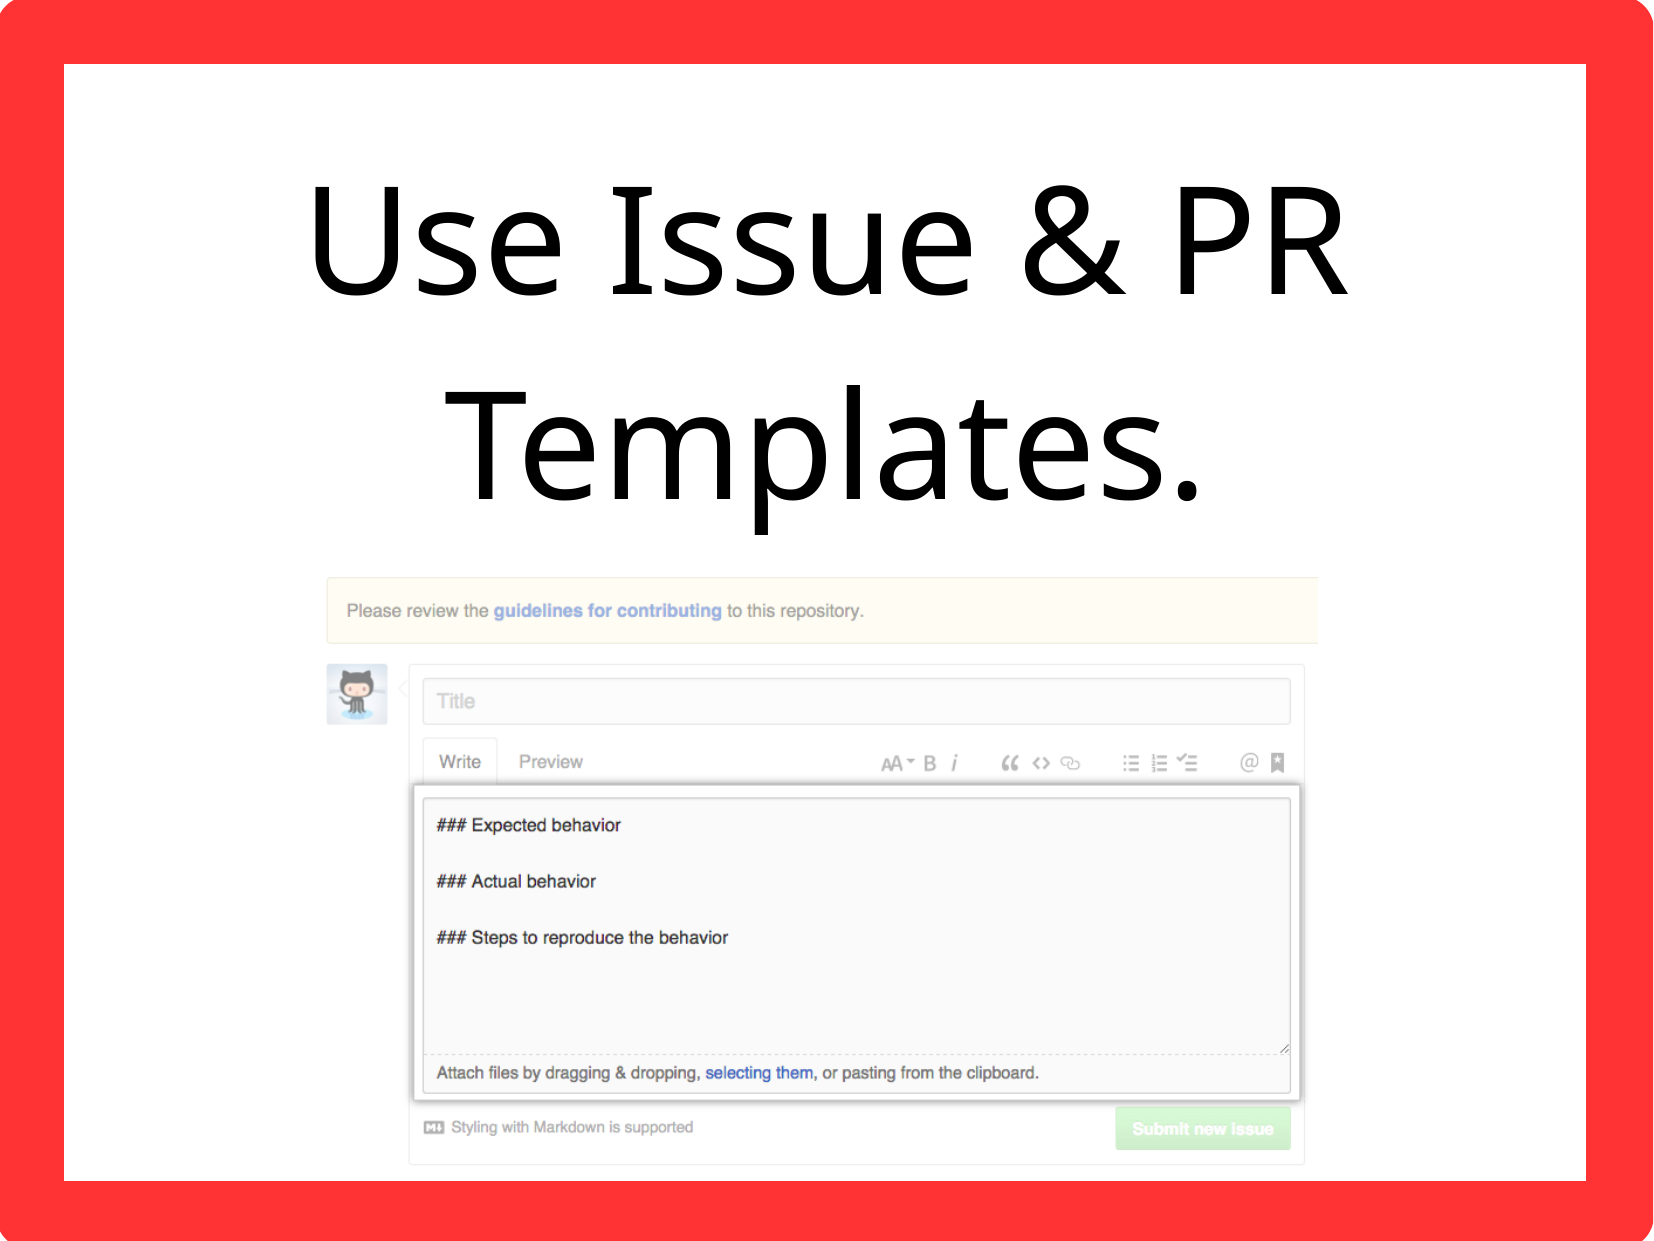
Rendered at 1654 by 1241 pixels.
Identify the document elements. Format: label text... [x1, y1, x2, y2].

title Use Issue & PR Templates. [82, 116, 1571, 562]
picture [315, 569, 1318, 1171]
